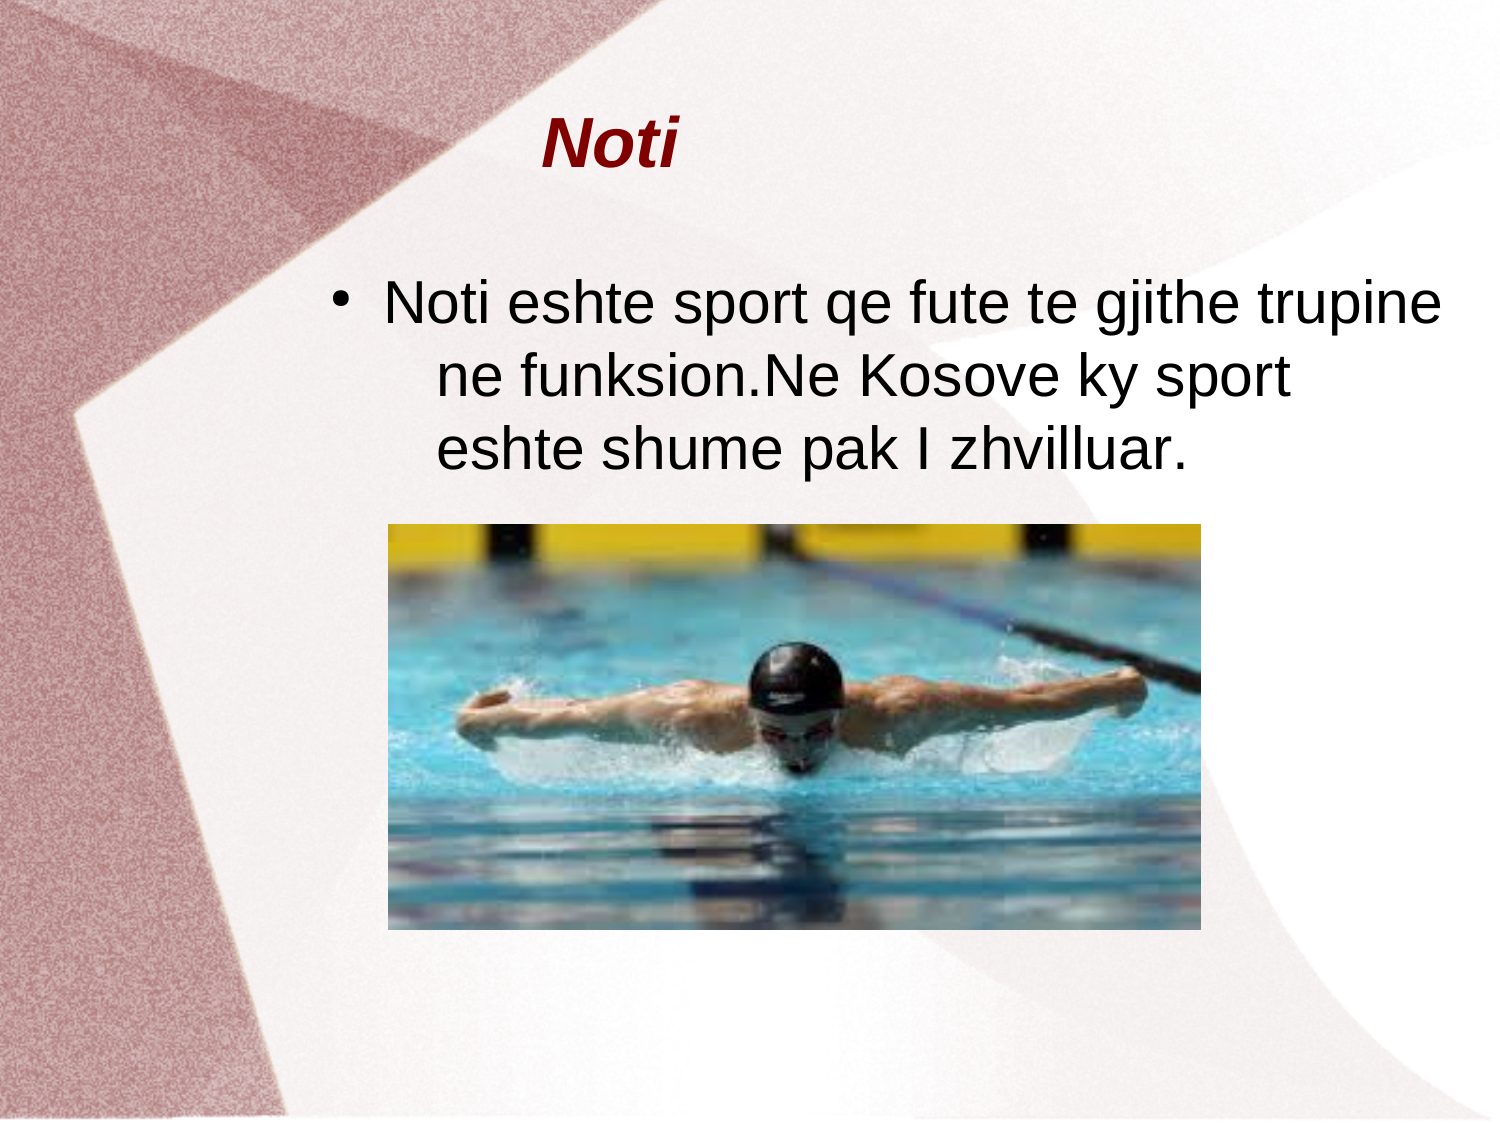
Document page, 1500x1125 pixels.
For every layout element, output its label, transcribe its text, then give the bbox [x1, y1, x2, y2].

picture [388, 525, 1201, 931]
title Noti [541, 44, 1458, 233]
list Noti eshte sport qe fute te gjithe trupine ne funksion.Ne Kosove ky sport eshte shume pak I zhvilluar. [294, 263, 1452, 815]
